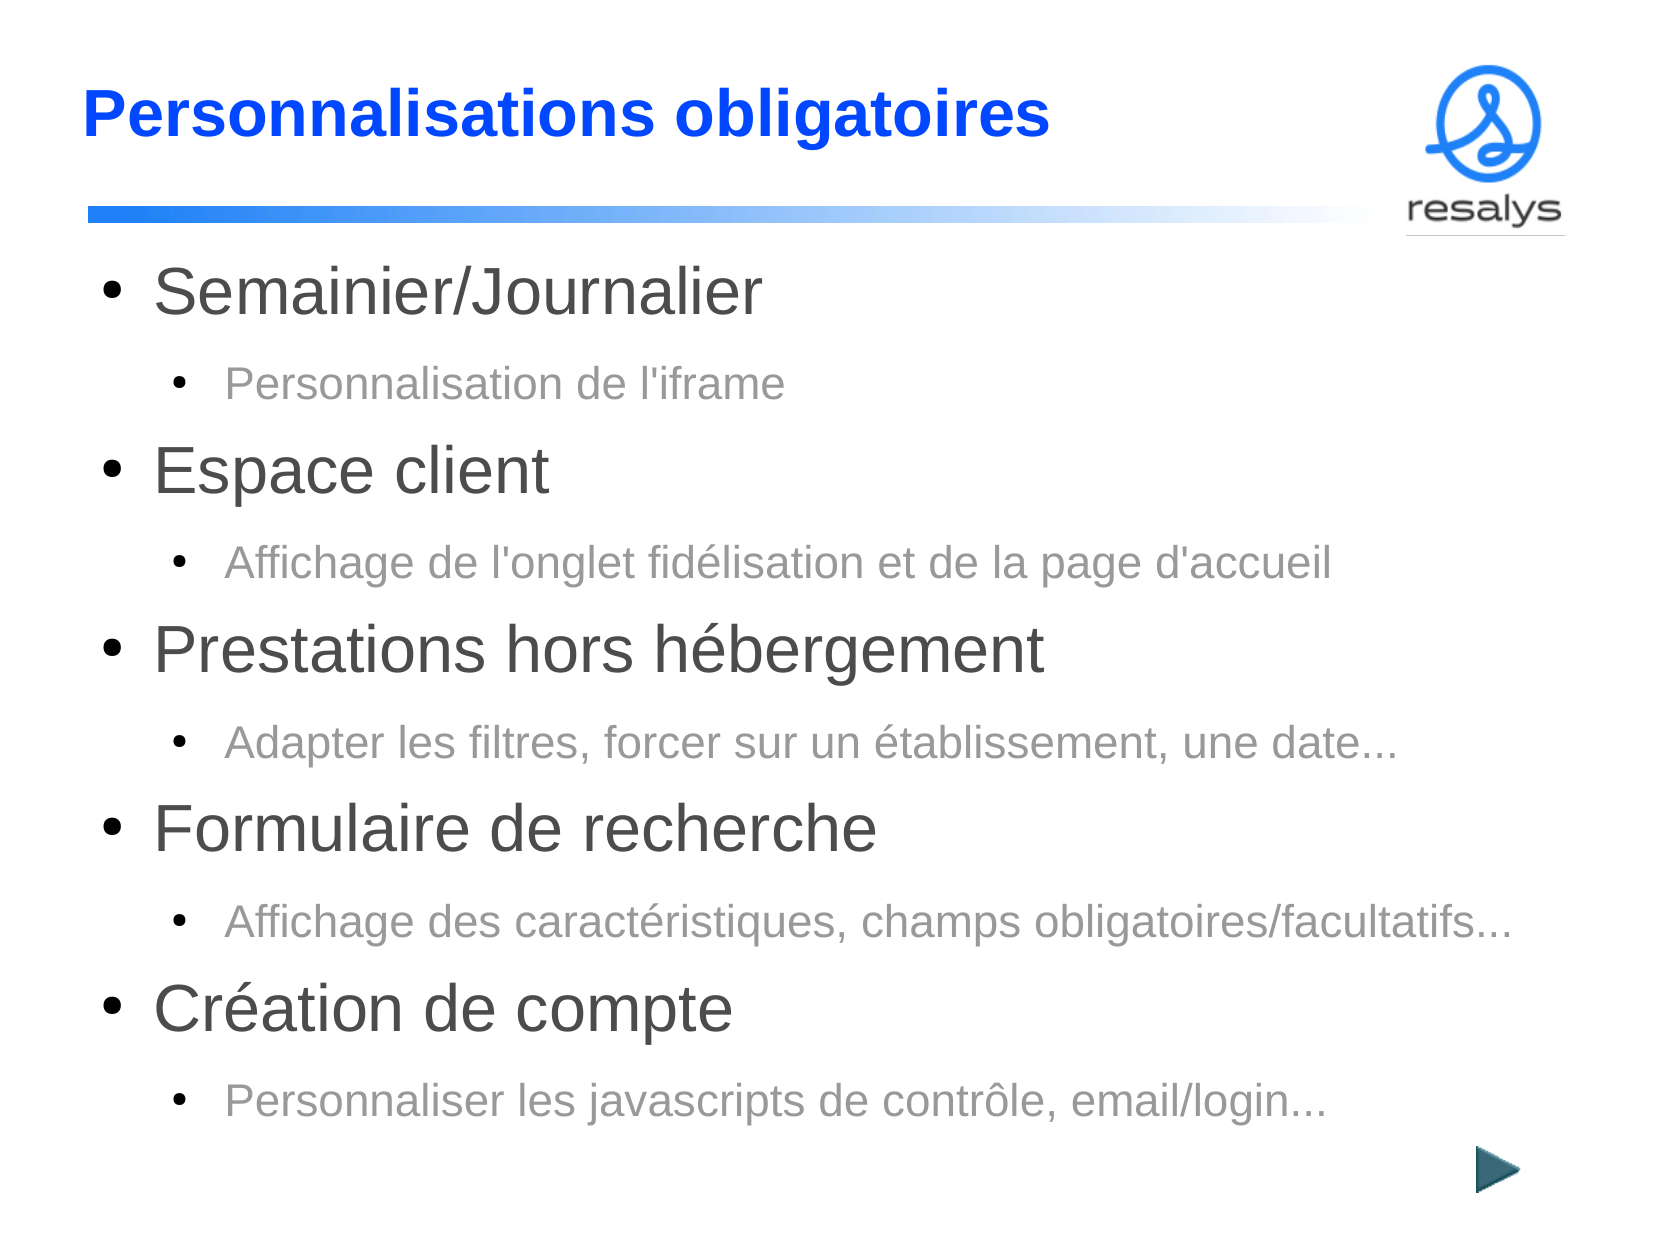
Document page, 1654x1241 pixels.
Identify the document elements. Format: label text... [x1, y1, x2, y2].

list Semainier/Journalier Personnalisation de l'iframe Espace client Affichage de l'onglet fidélisation et de la page d'accueil Prestations hors hébergement Adapter les filtres, forcer sur un établissement, une date... Formulaire de recherche Affichage des caractéristiques, champs obligatoires/facultatifs... Création de compte Personnaliser les javascripts de contrôle, email/login... [82, 253, 1571, 1126]
title Personnalisations obligatoires [82, 49, 1359, 178]
picture [88, 58, 1565, 237]
picture [1476, 1146, 1524, 1194]
